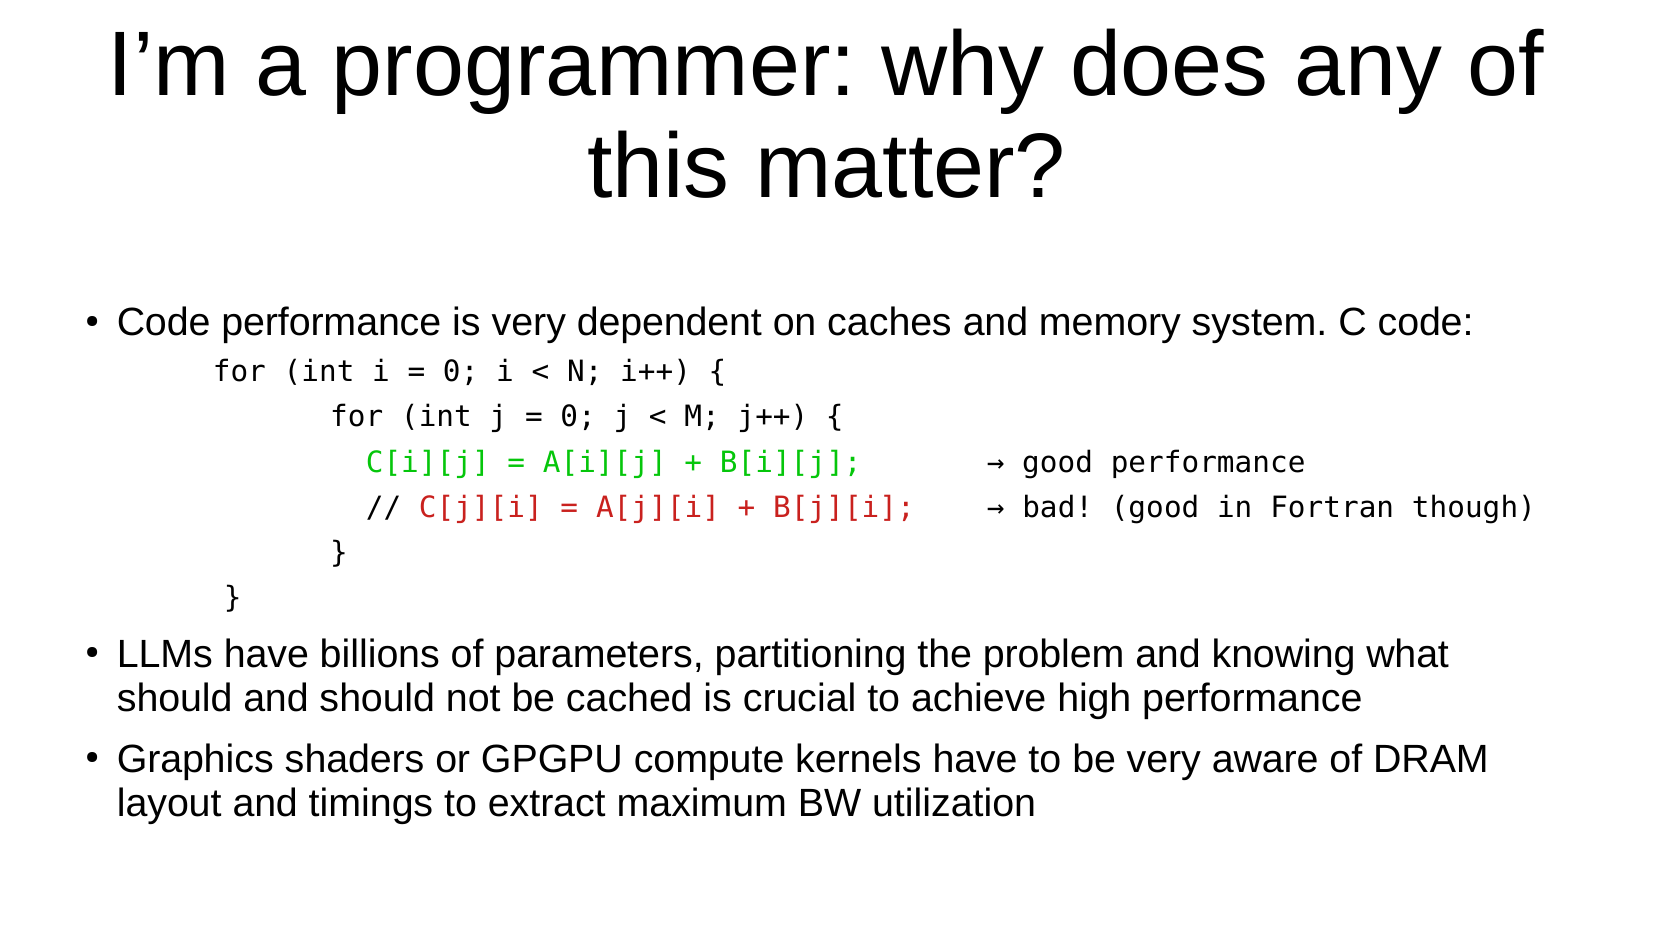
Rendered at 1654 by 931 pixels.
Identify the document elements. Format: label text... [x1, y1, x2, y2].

list Code performance is very dependent on caches and memory system. C code: for (int i = 0; i < N; i++) { for (int j = 0; j < M; j++) { C[i][j] = A[i][j] + B[i][j]; → good performance // C[j][i] = A[j][i] + B[j][i]; → bad! (good in Fortran though) } } LLMs have billions of parameters, partitioning the problem and knowing what should and should not be cached is crucial to achieve high performance Graphics shaders or GPGPU compute kernels have to be very aware of DRAM layout and timings to extract maximum BW utilization [75, 300, 1564, 840]
title I’m a programmer: why does any of this matter? [82, 12, 1571, 218]
